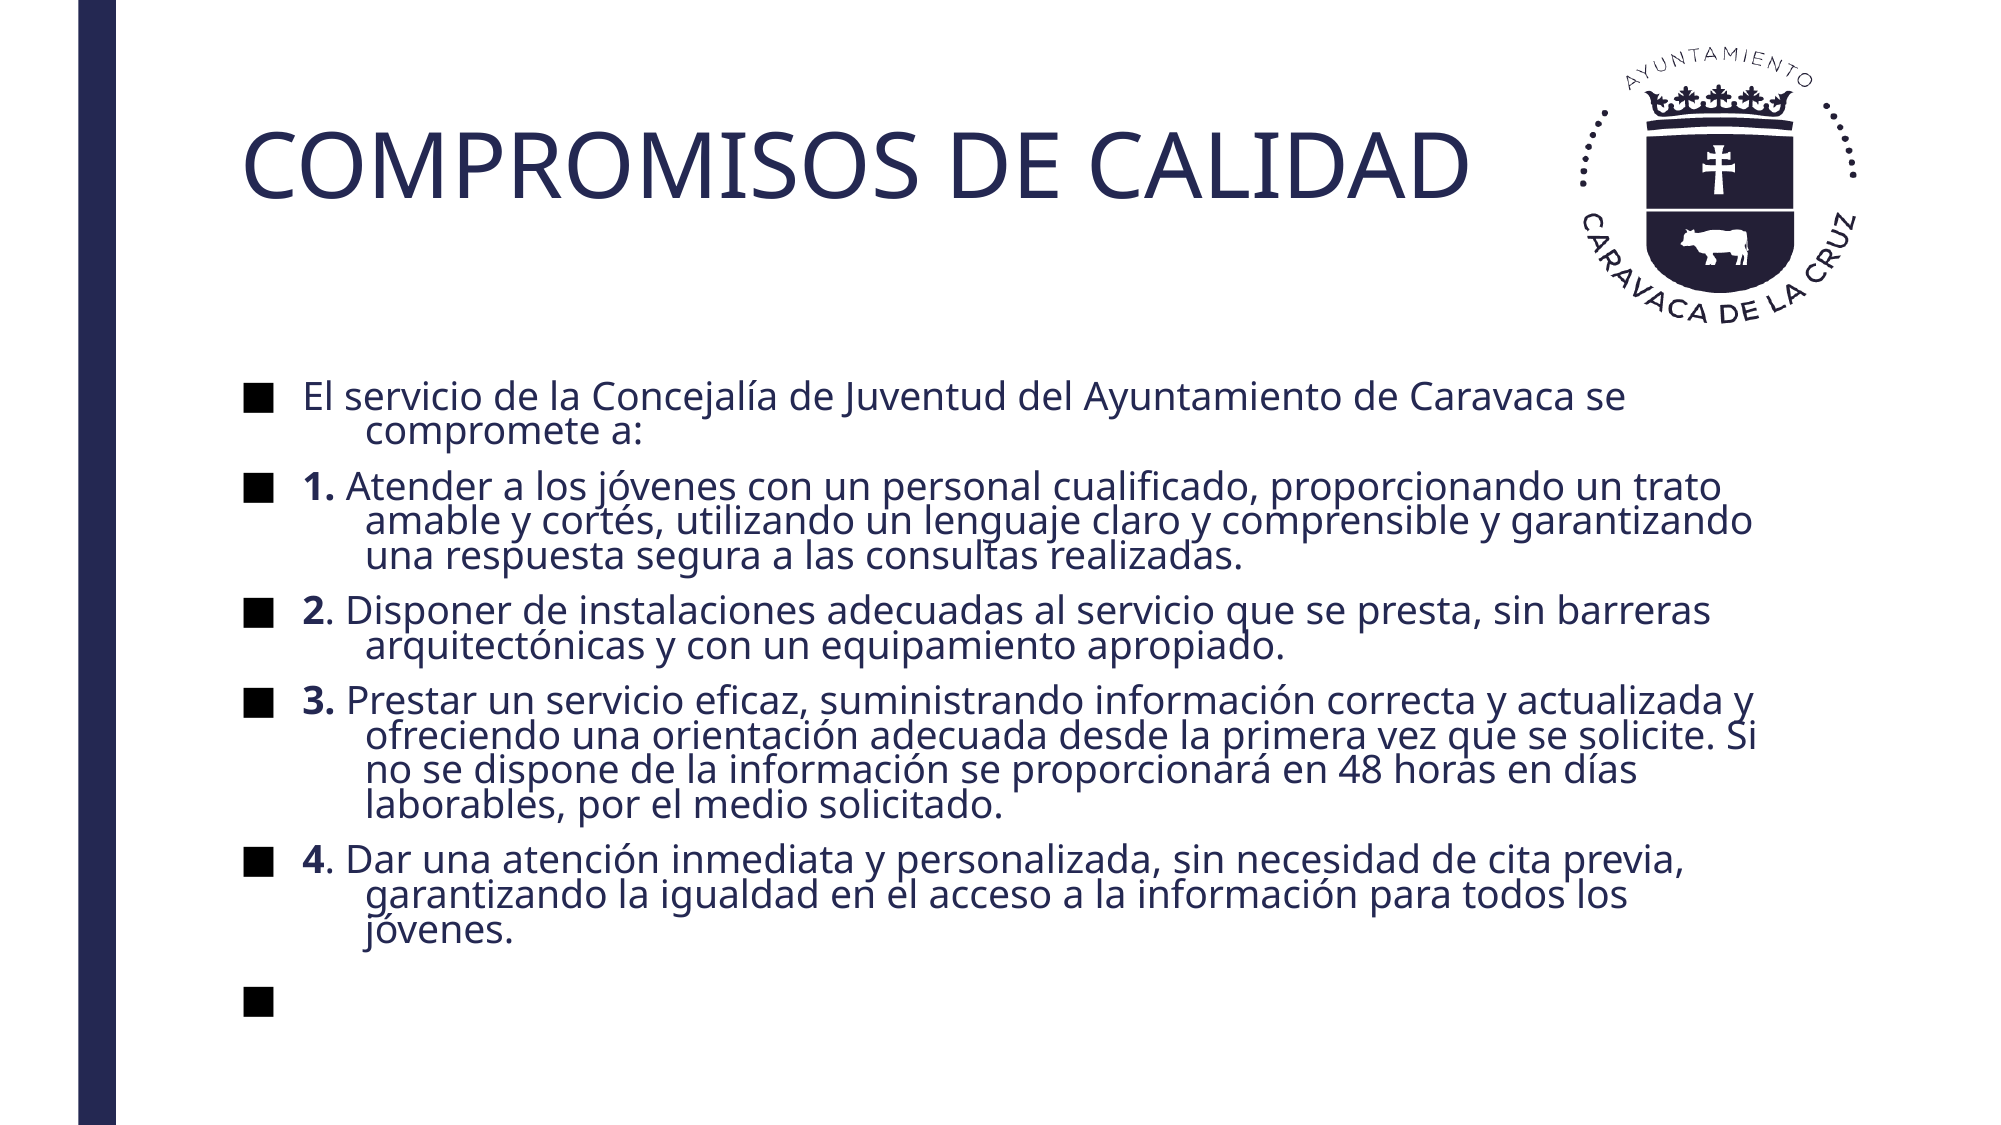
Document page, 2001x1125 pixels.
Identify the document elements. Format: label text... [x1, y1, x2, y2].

picture [1573, 44, 1864, 331]
list El servicio de la Concejalía de Juventud del Ayuntamiento de Caravaca se compromete a: 1. Atender a los jóvenes con un personal cualificado, proporcionando un trato amable y cortés, utilizando un lenguaje claro y comprensible y garantizando una respuesta segura a las consultas realizadas. 2. Disponer de instalaciones adecuadas al servicio que se presta, sin barreras arquitectónicas y con un equipamiento apropiado. 3. Prestar un servicio eficaz, suministrando información correcta y actualizada y ofreciendo una orientación adecuada desde la primera vez que se solicite. Si no se dispone de la información se proporcionará en 48 horas en días laborables, por el medio solicitado. 4. Dar una atención inmediata y personalizada, sin necesidad de cita previa, garantizando la igualdad en el acceso a la información para todos los jóvenes. [225, 375, 1801, 963]
title COMPROMISOS DE CALIDAD [225, 112, 1801, 357]
